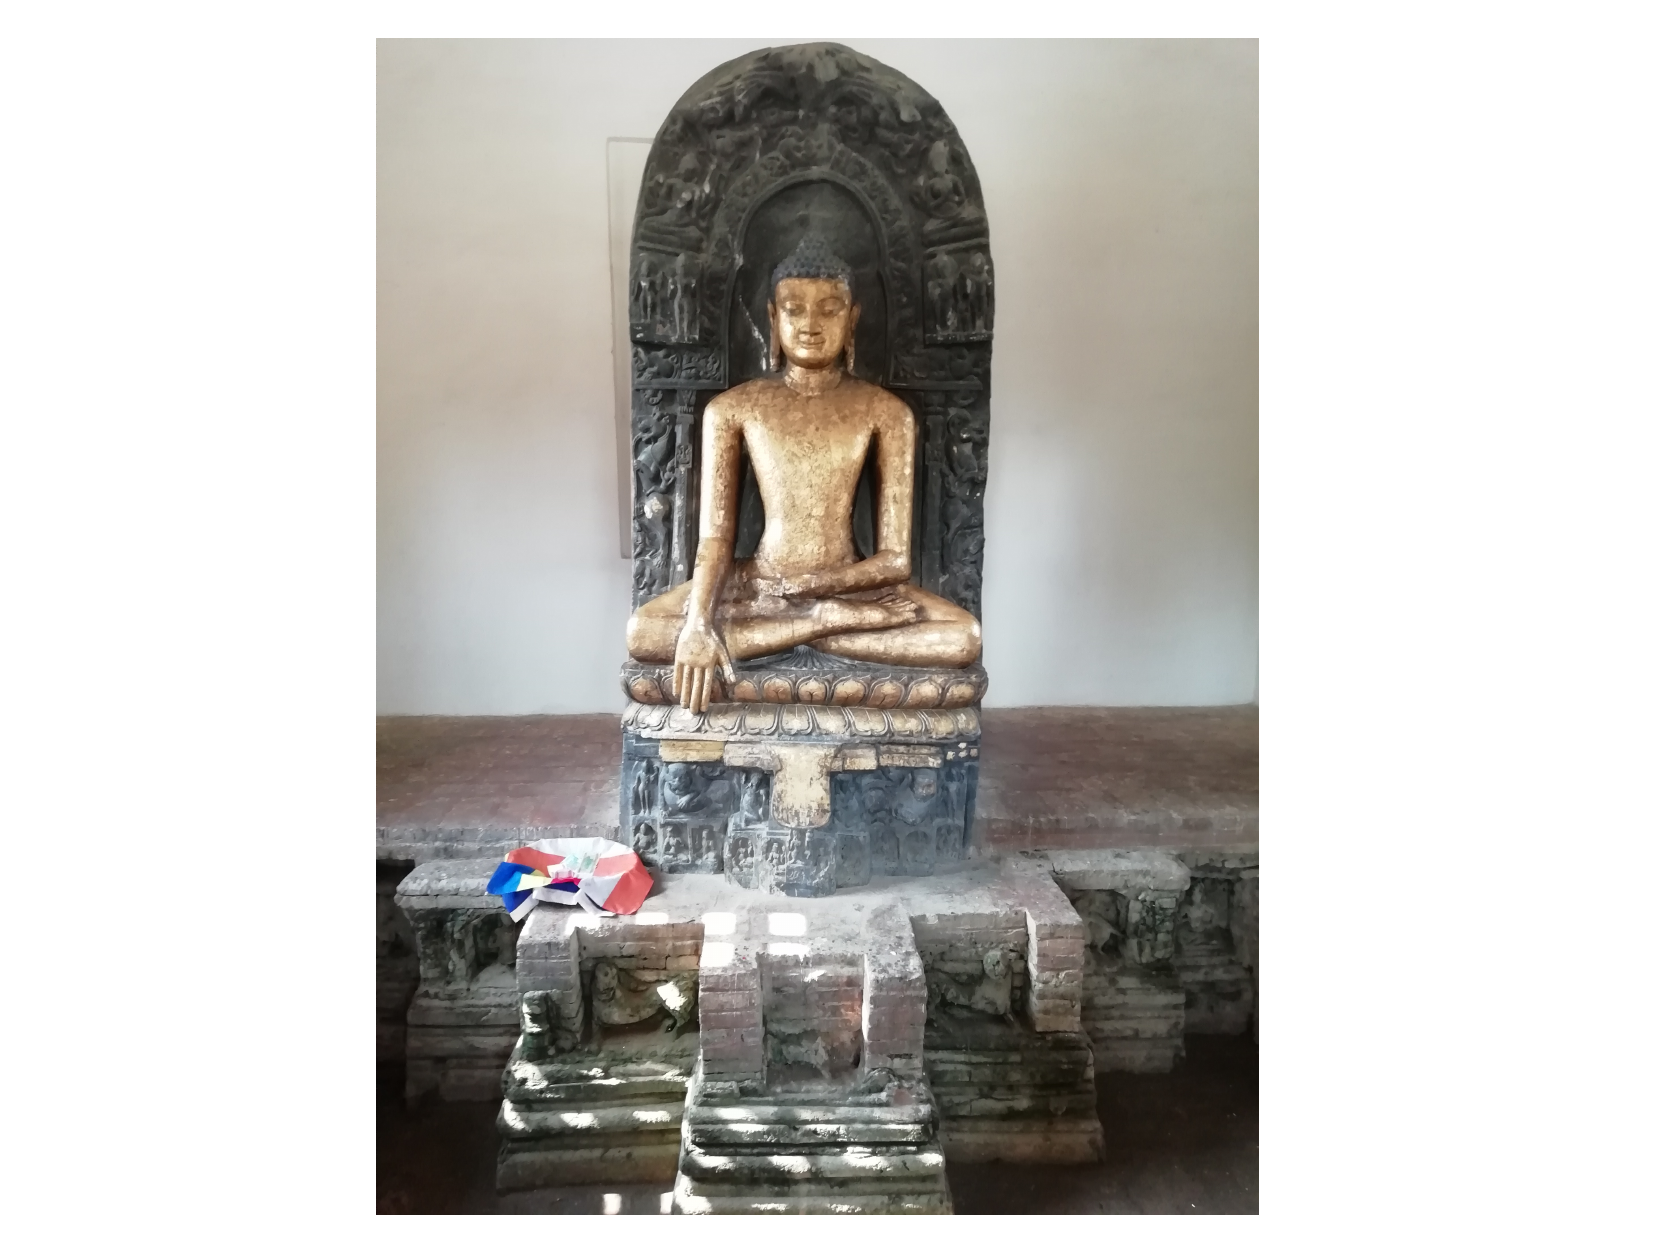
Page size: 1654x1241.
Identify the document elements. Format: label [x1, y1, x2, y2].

picture [376, 38, 1259, 1215]
